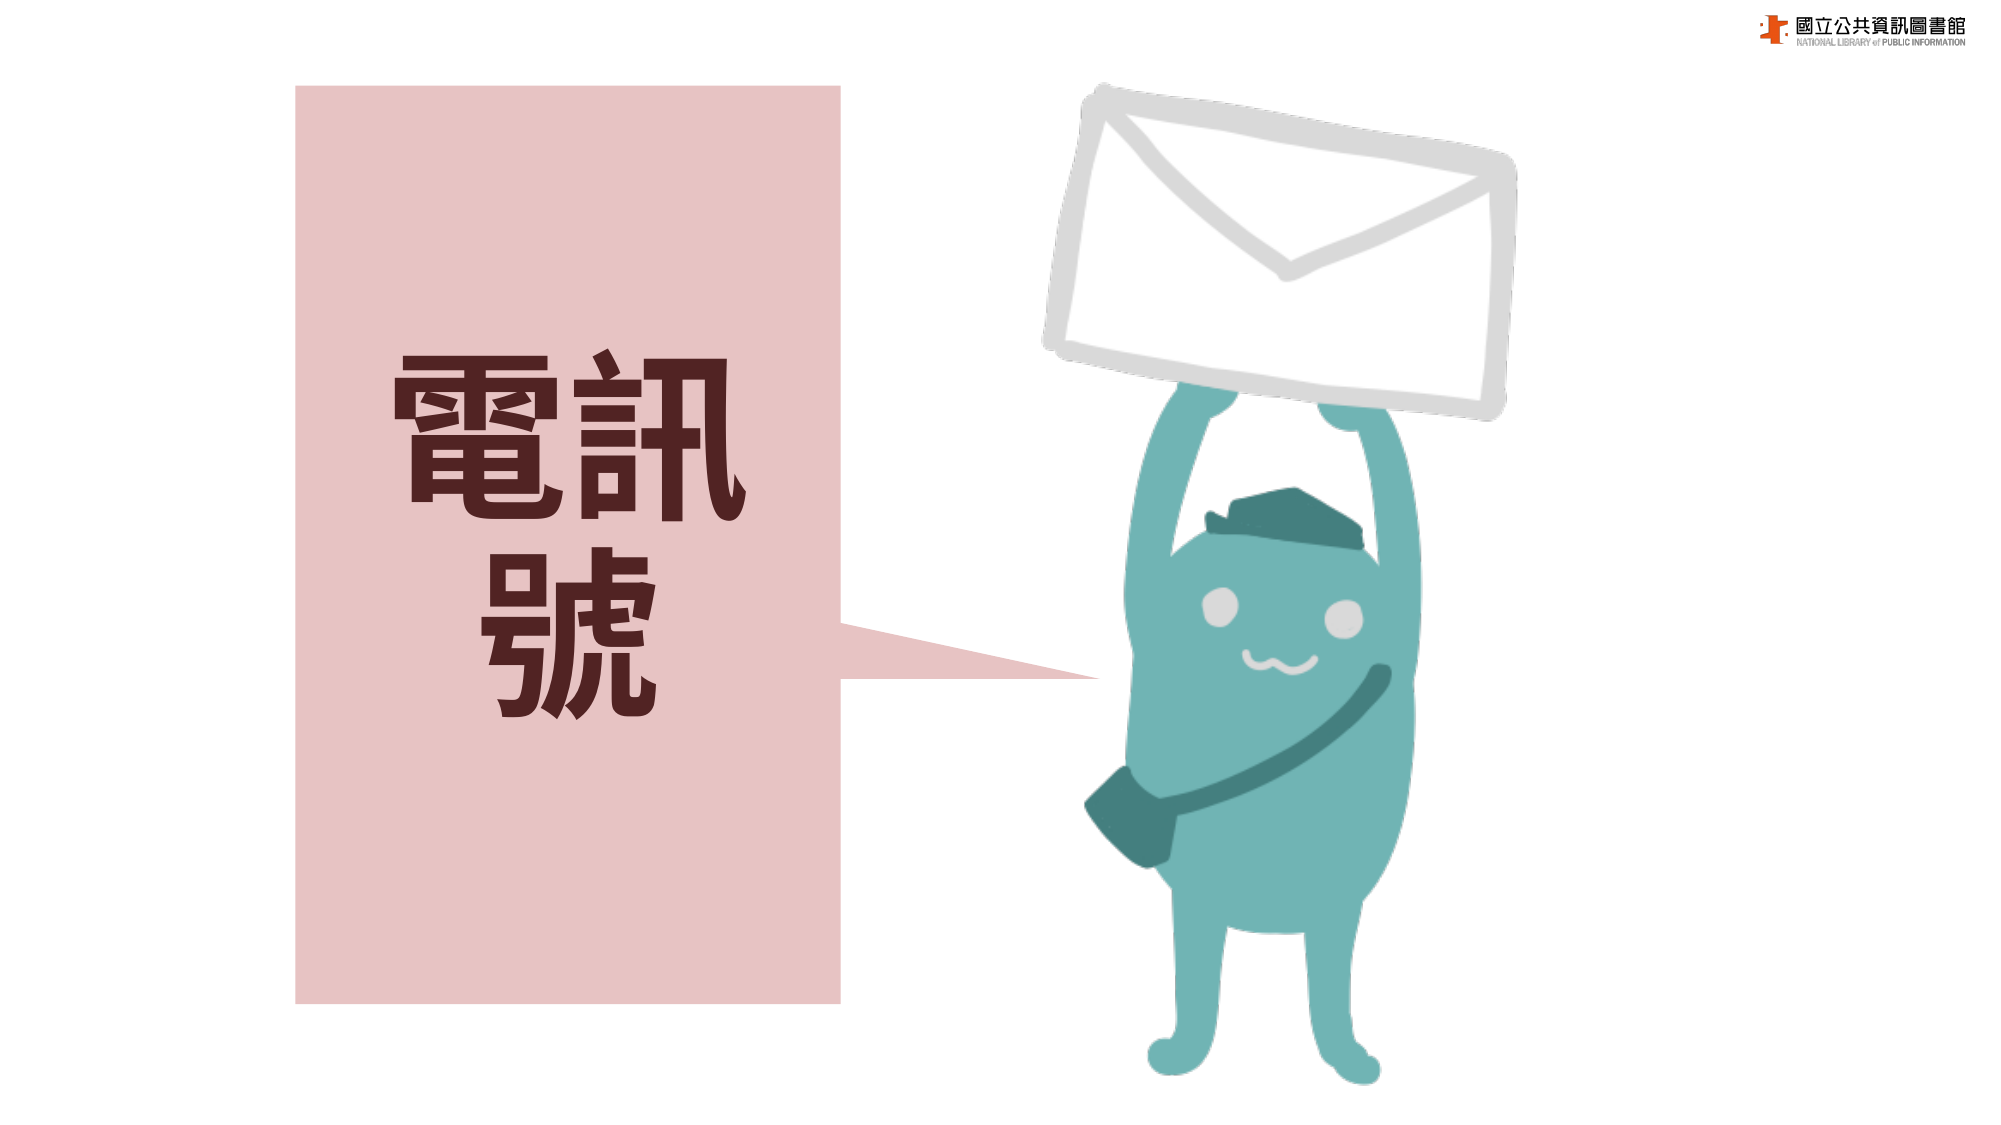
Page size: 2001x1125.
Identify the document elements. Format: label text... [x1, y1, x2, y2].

text_box [700, 594, 1101, 679]
picture [964, 0, 1572, 1125]
title 電訊號 [295, 85, 841, 1005]
